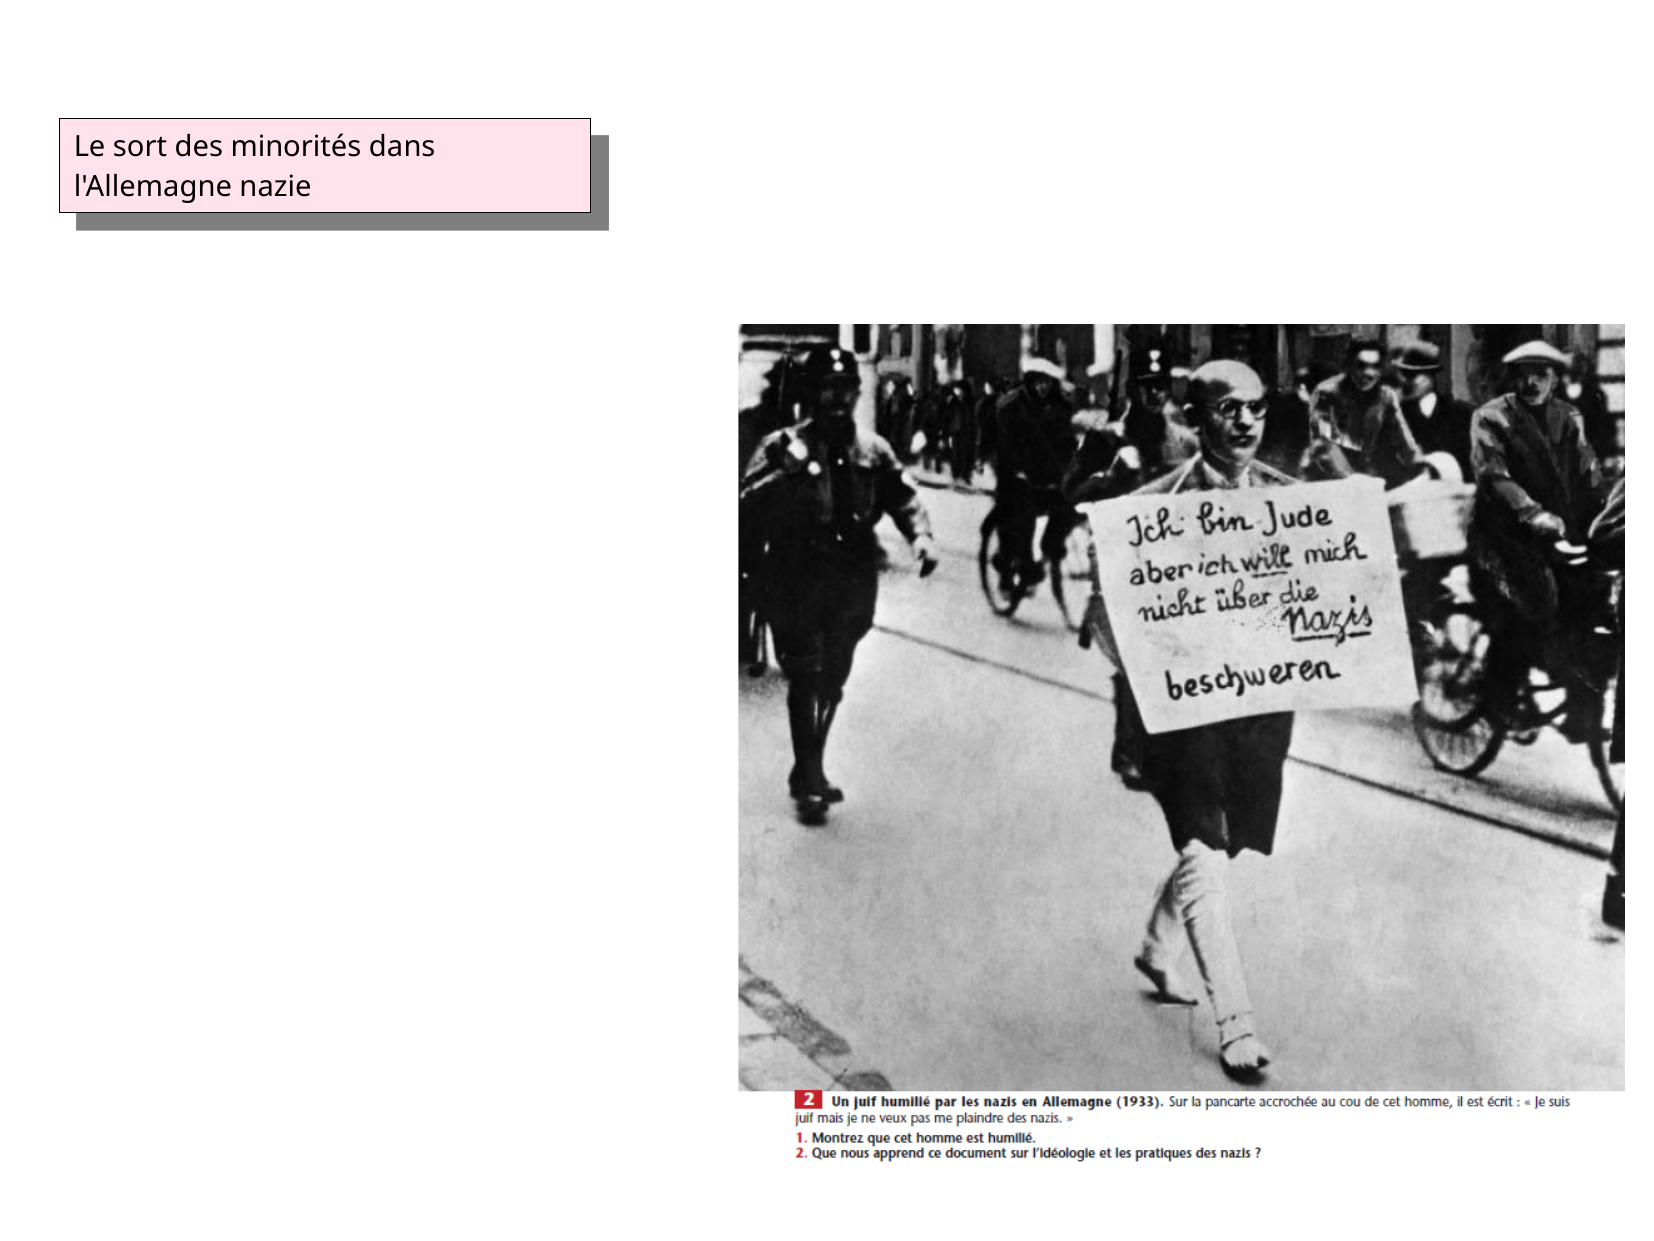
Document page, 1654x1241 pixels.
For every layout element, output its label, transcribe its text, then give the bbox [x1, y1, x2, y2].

text_box Le sort des minorités dans l'Allemagne nazie [59, 118, 591, 204]
picture [736, 324, 1625, 1164]
